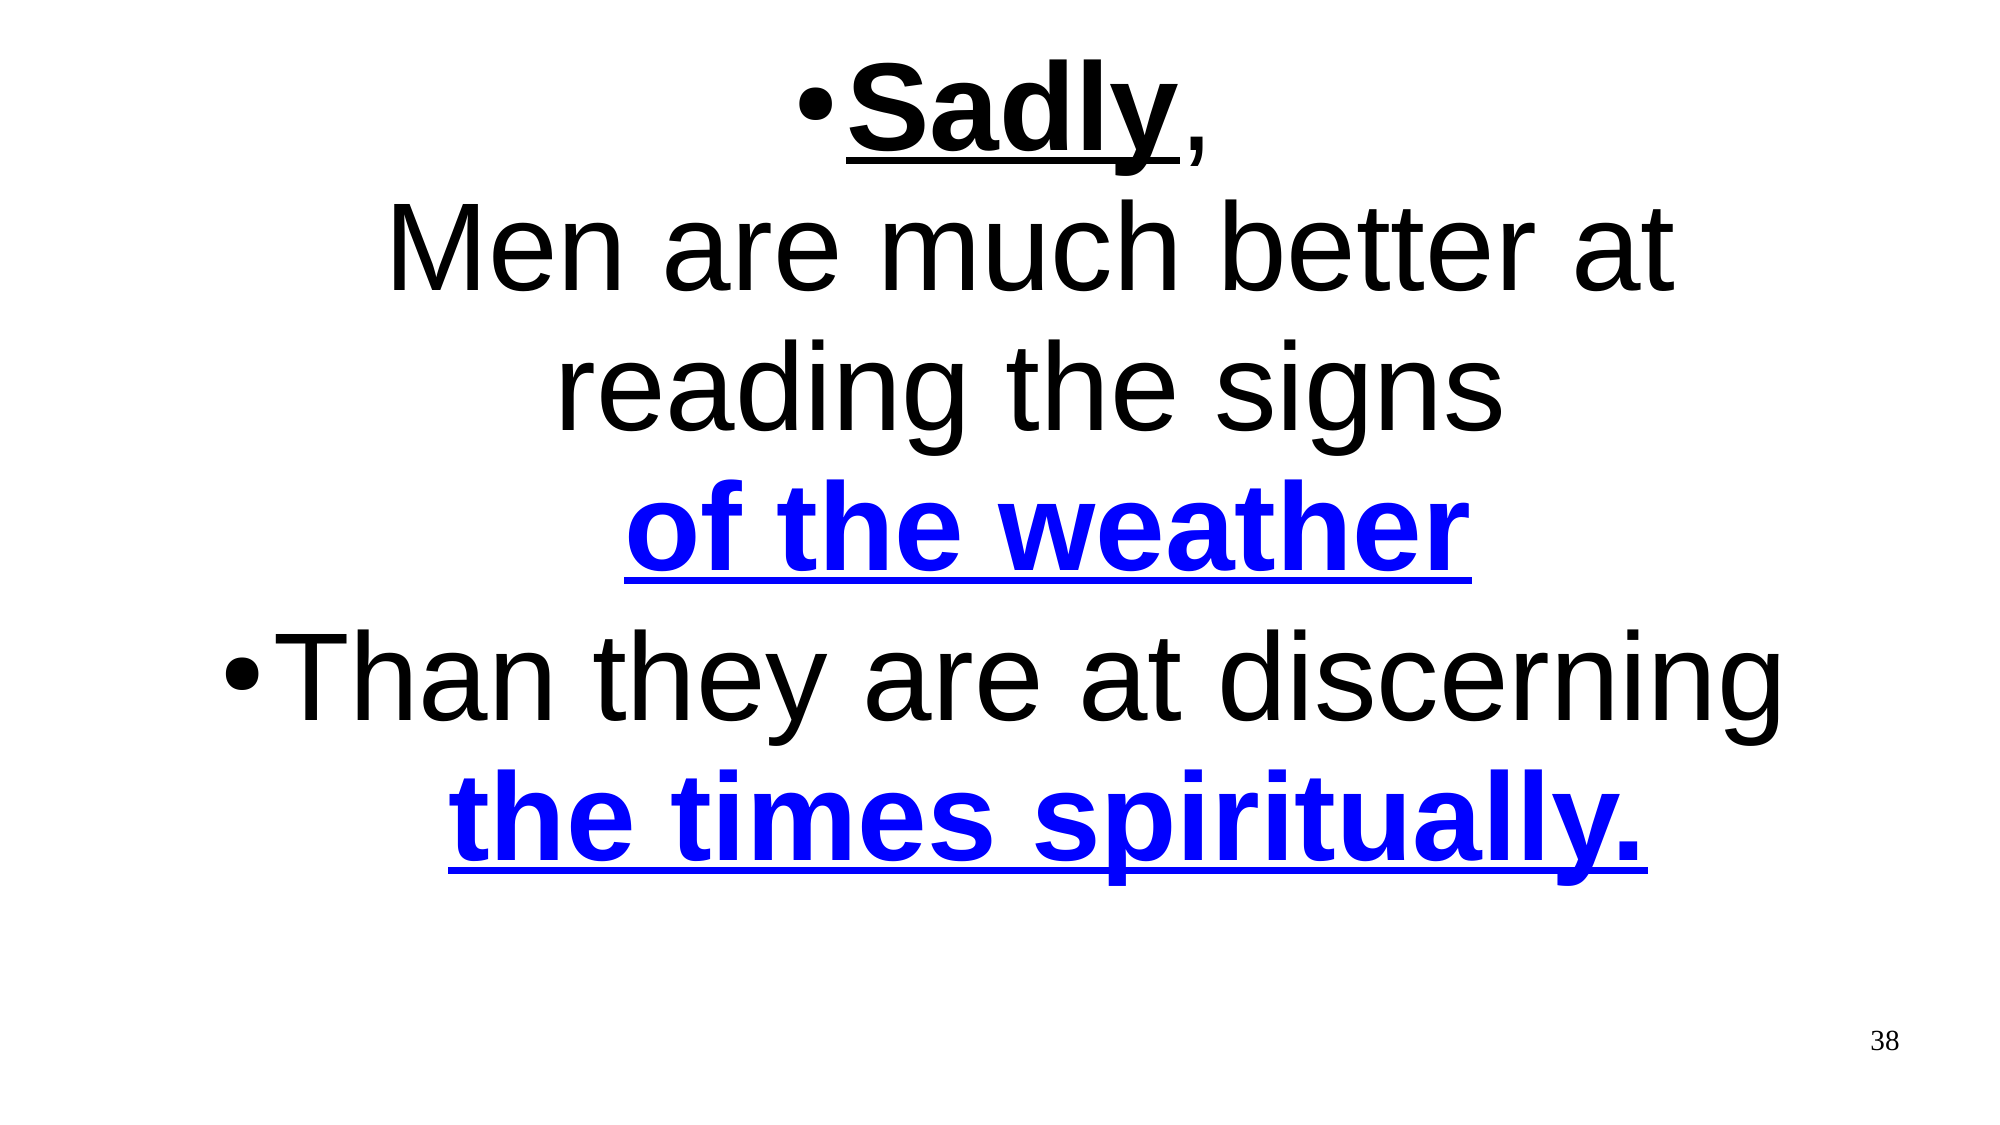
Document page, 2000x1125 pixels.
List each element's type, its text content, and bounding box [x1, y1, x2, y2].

list Sadly, Men are much better at reading the signs of the weather Than they are at discerning the times spiritually. [37, 37, 1988, 1088]
